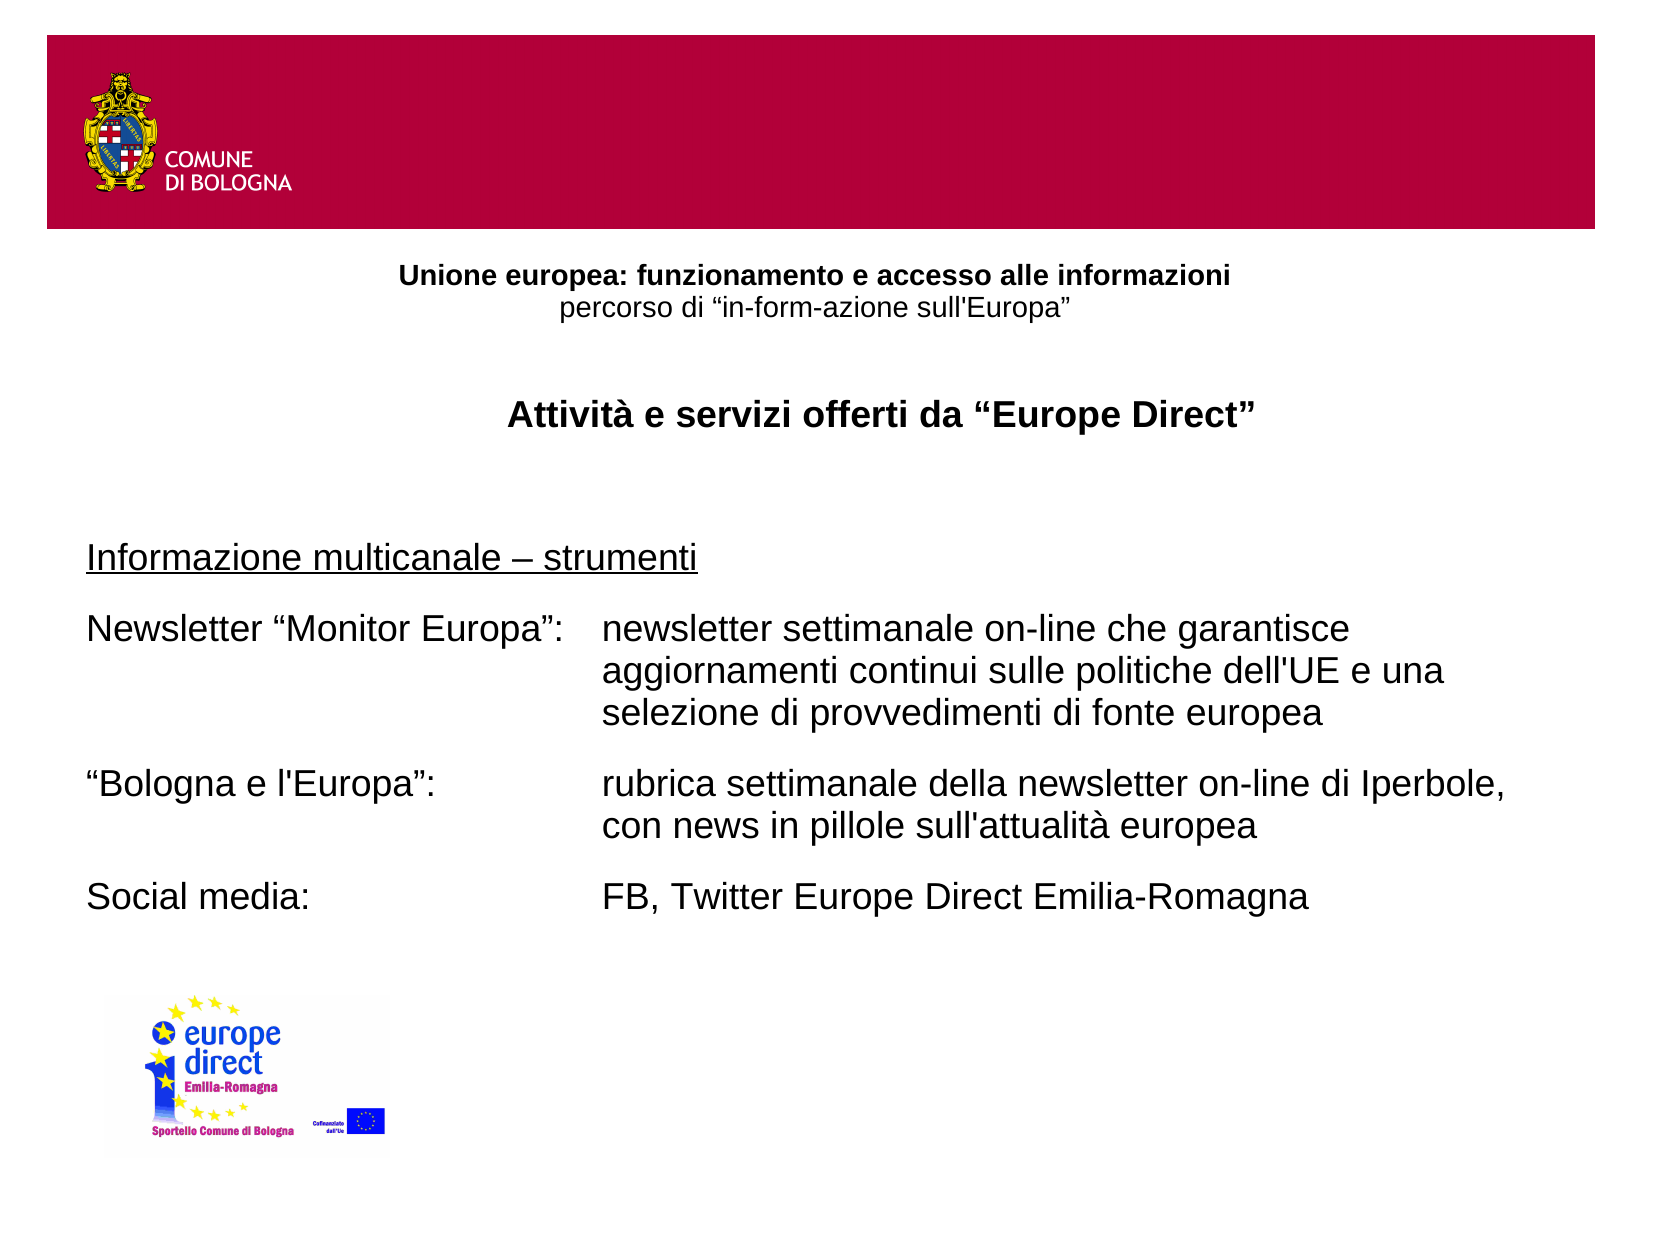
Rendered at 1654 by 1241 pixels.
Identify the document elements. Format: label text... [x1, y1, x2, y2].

picture [47, 35, 1595, 229]
title Unione europea: funzionamento e accesso alle informazioni percorso di “in-form-azione sull'Europa” [71, 217, 1560, 367]
picture [104, 995, 390, 1158]
list Attività e servizi offerti da “Europe Direct” Informazione multicanale – strumenti Newsletter “Monitor Europa”: newsletter settimanale on-line che garantisce aggiornamenti continui sulle politiche dell'UE e una selezione di provvedimenti di fonte europea “Bologna e l'Europa”: rubrica settimanale della newsletter on-line di Iperbole, con news in pillole sull'attualità europea Social media: FB, Twitter Europe Direct Emilia-Romagna [85, 389, 1548, 983]
